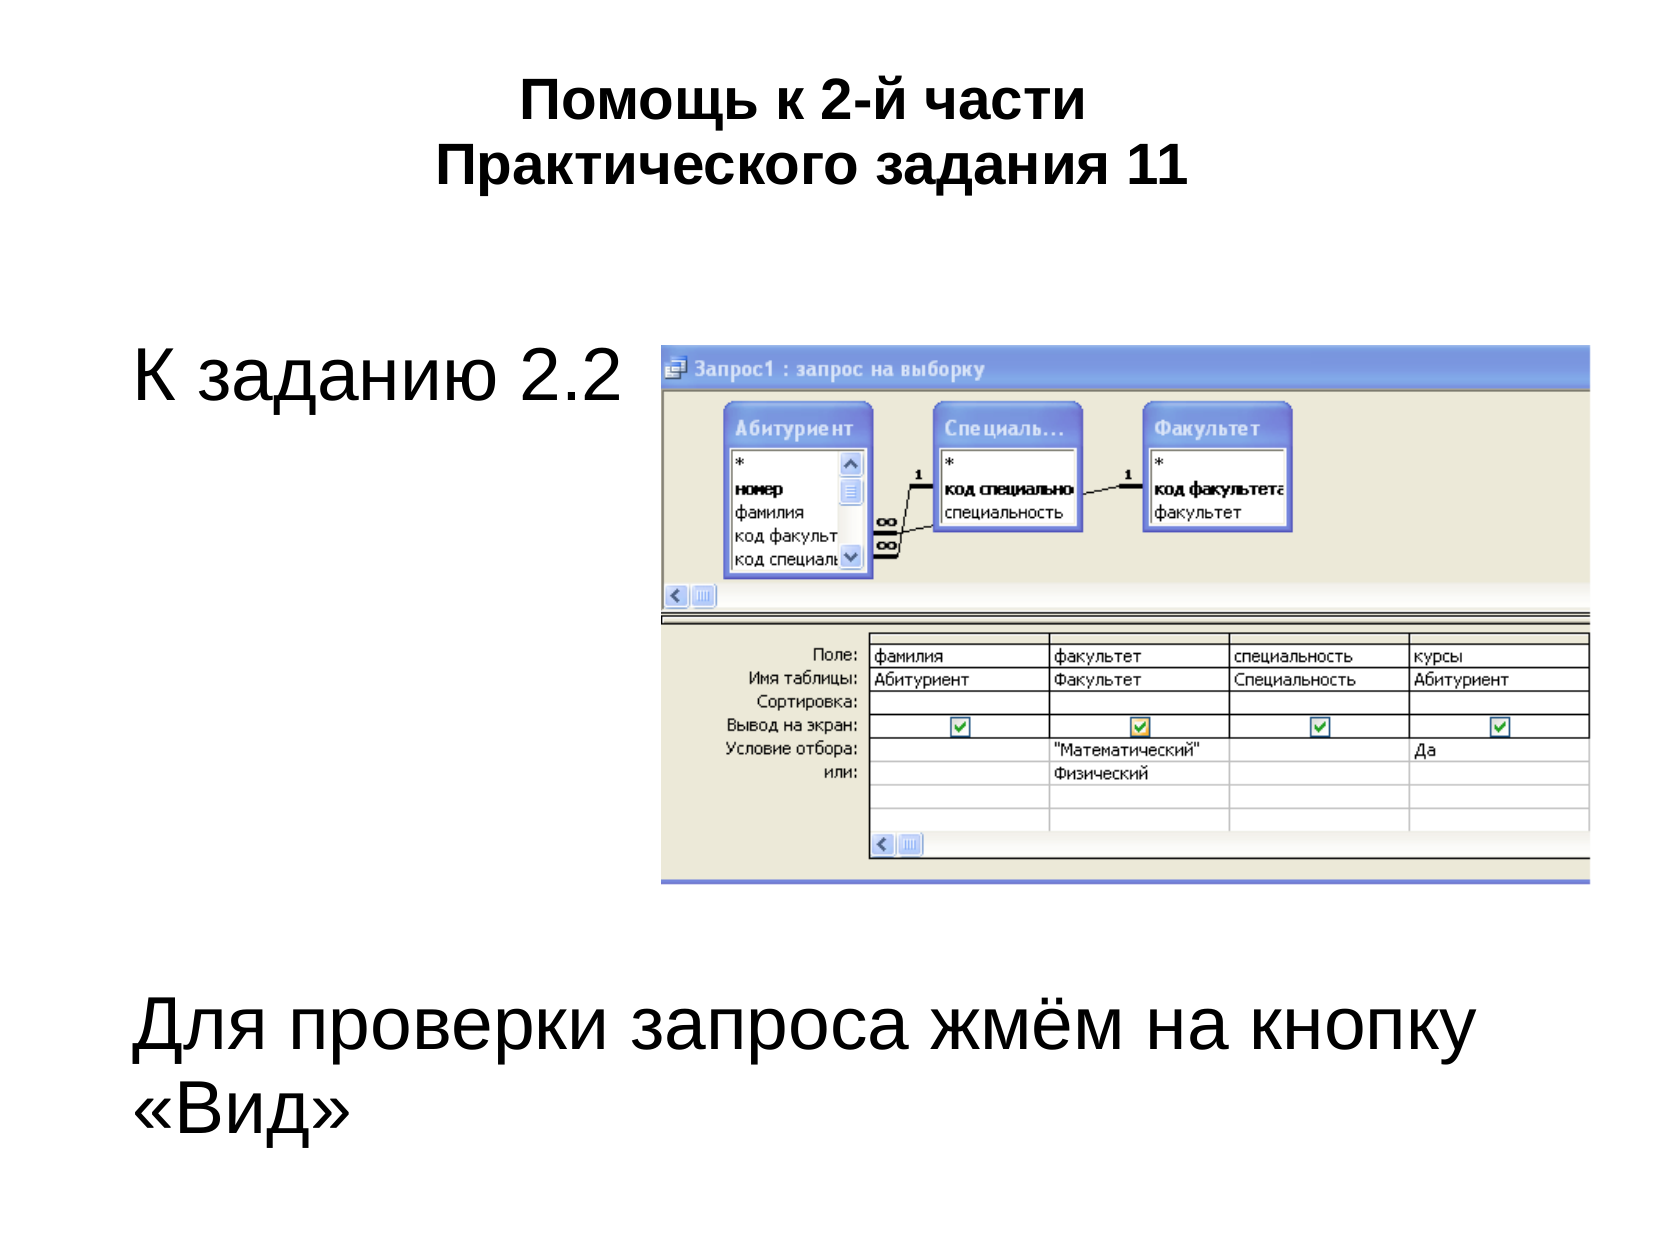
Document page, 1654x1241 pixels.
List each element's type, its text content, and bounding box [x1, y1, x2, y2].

text_box К заданию 2.2 [118, 324, 1359, 424]
picture [661, 345, 1595, 886]
text_box Для проверки запроса жмём на кнопку «Вид» [118, 974, 1565, 1158]
text_box Помощь к 2-й части Практического задания 11 [206, 59, 1418, 207]
